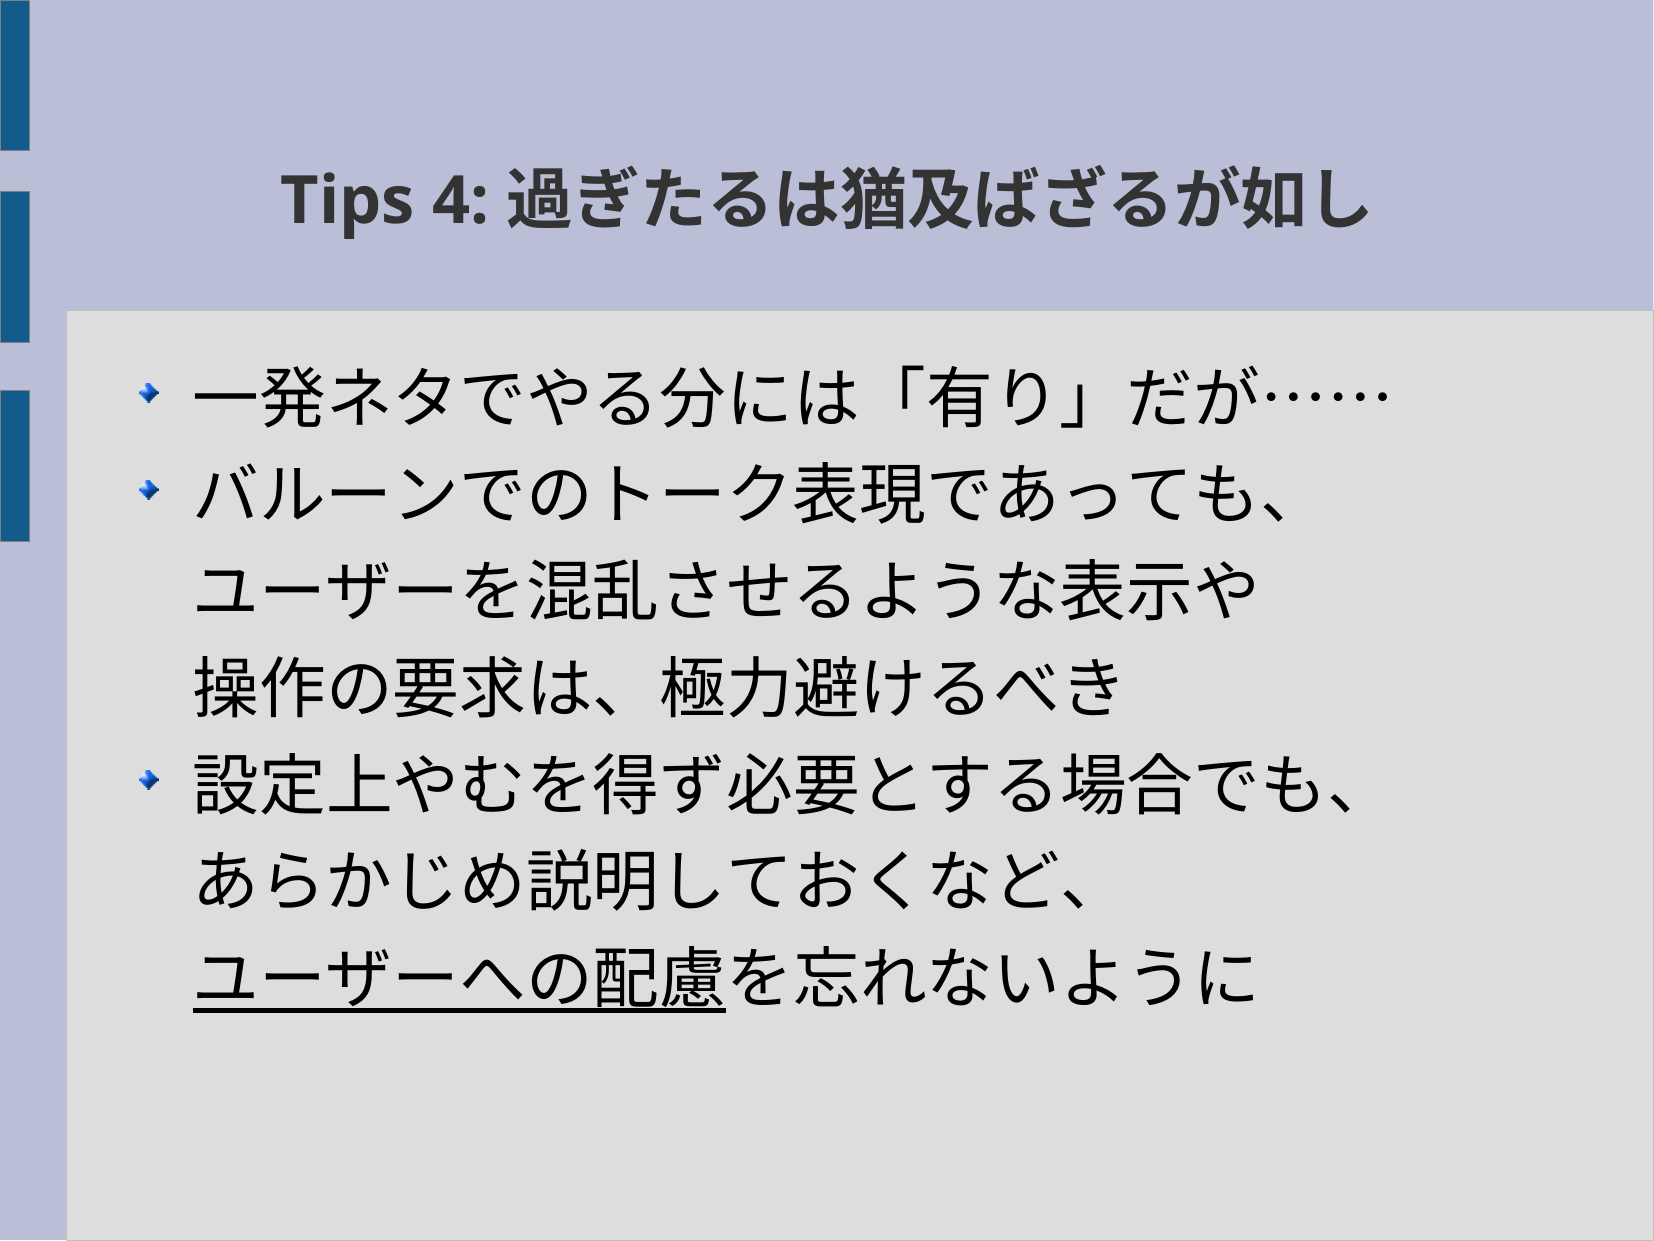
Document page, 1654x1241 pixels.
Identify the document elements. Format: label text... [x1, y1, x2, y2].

list 一発ネタでやる分には「有り」だが…… バルーンでのトーク表現であっても、 ユーザーを混乱させるような表示や 操作の要求は、極力避けるべき 設定上やむを得ず必要とする場合でも、 あらかじめ説明しておくなど、 ユーザーへの配慮を忘れないように [121, 344, 1534, 1127]
title Tips 4: 過ぎたるは猶及ばざるが如し [121, 91, 1534, 299]
